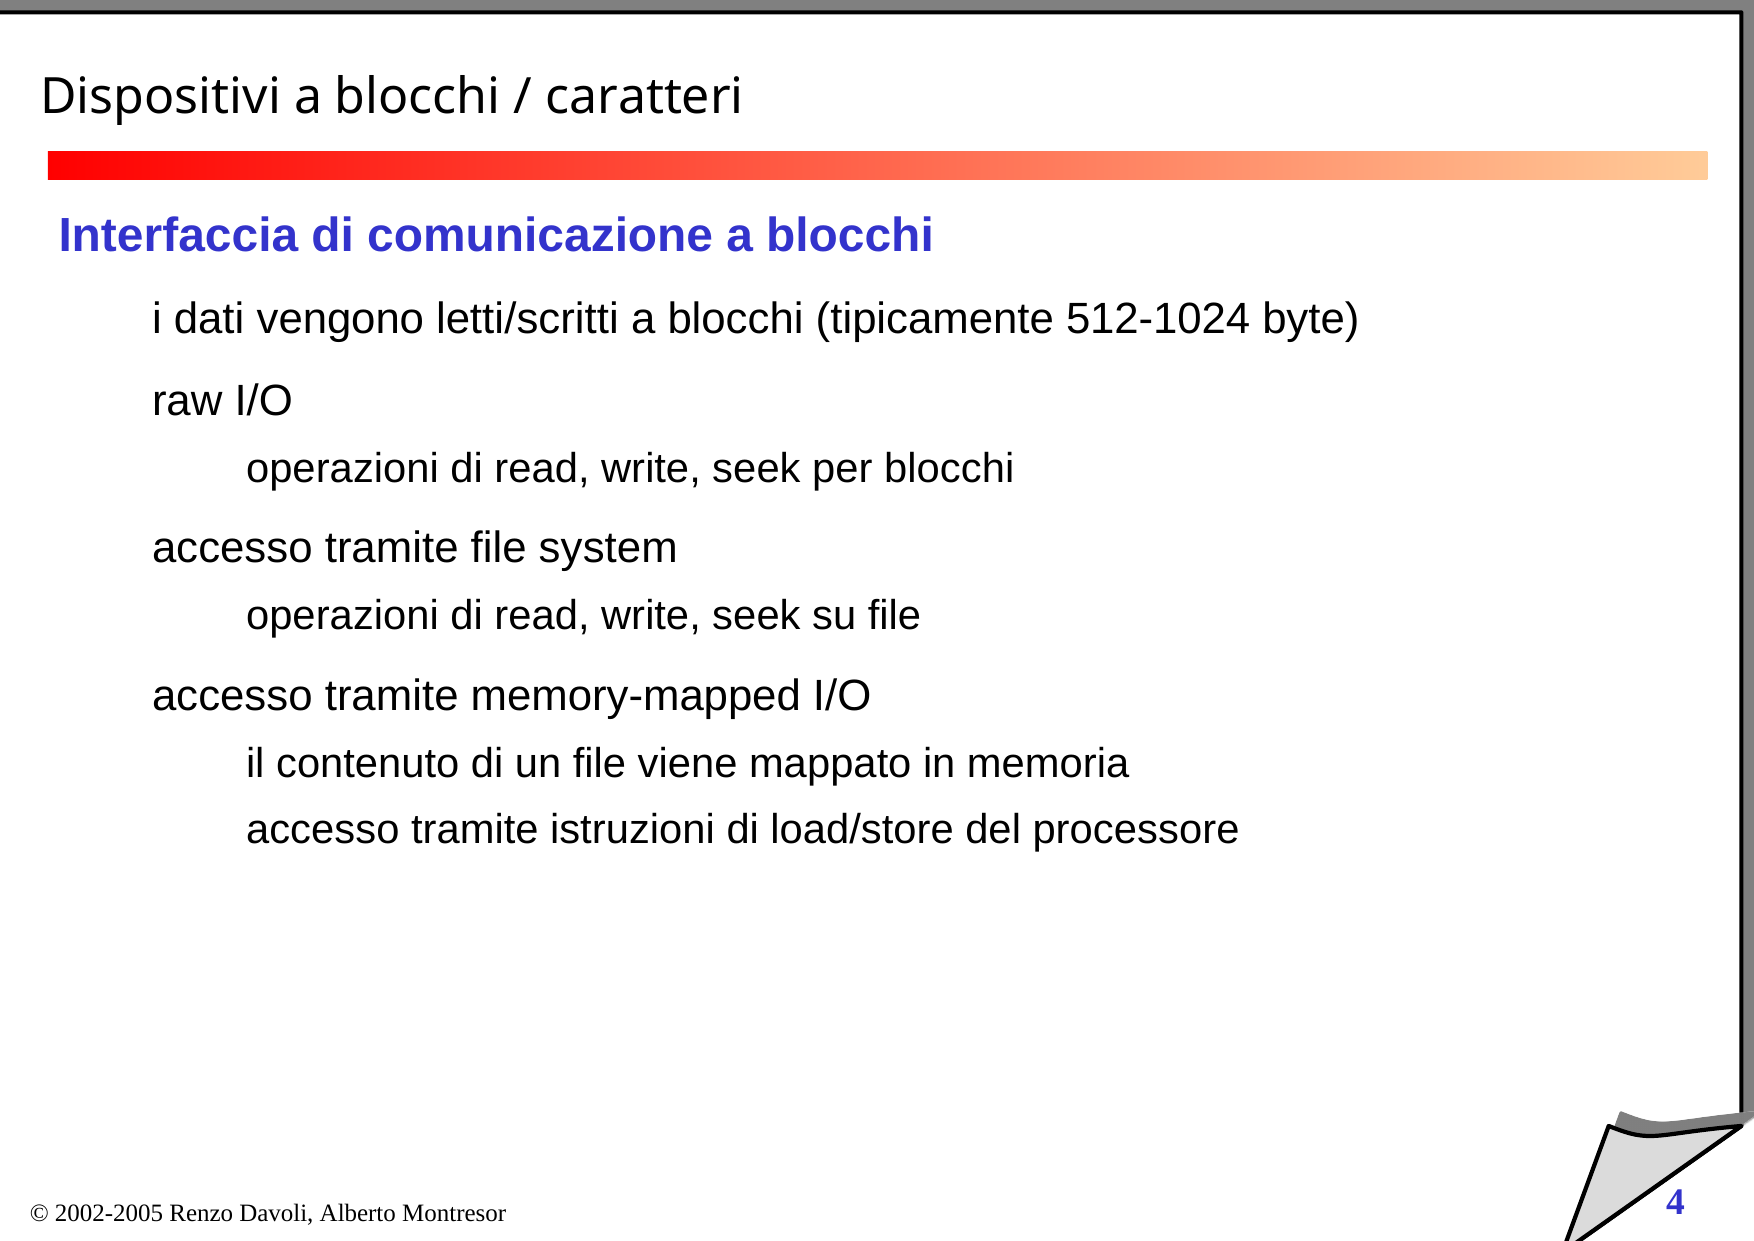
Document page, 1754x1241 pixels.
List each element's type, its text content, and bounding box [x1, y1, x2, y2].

list Interfaccia di comunicazione a blocchi i dati vengono letti/scritti a blocchi (tipicamente 512-1024 byte) raw I/O operazioni di read, write, seek per blocchi accesso tramite file system operazioni di read, write, seek su file accesso tramite memory-mapped I/O il contenuto di un file viene mappato in memoria accesso tramite istruzioni di load/store del processore [58, 206, 1696, 857]
title Dispositivi a blocchi / caratteri [40, 49, 1714, 144]
text_box 14 [750, 152, 754, 179]
